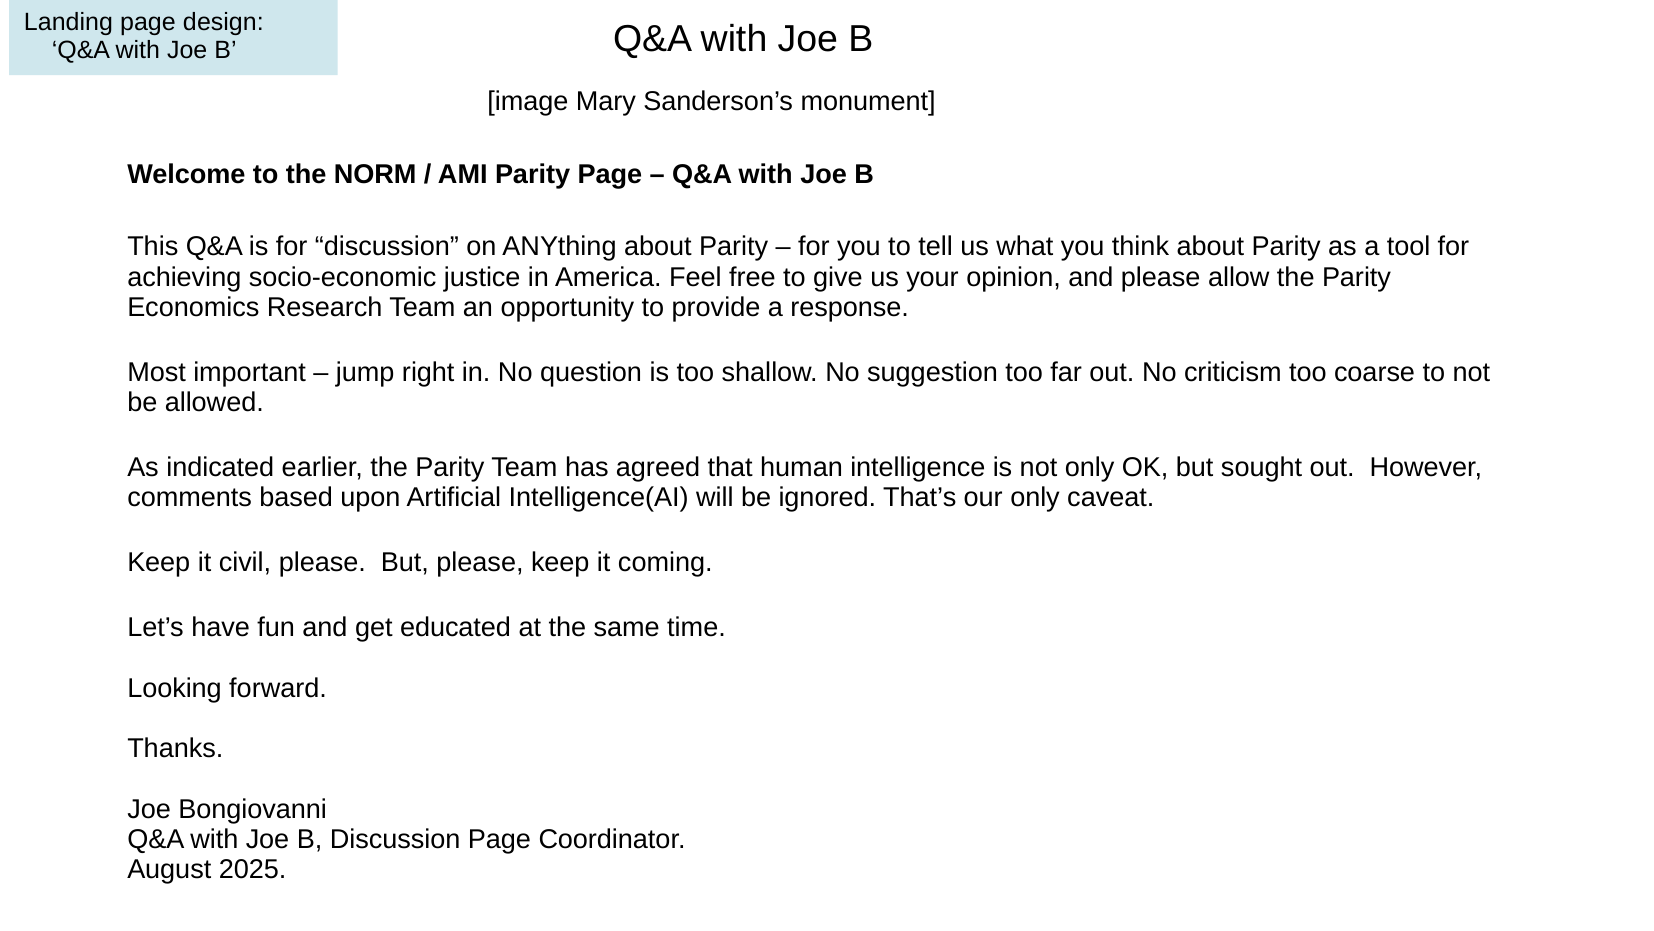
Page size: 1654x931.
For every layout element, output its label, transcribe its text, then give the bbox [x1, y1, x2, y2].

text_box Landing page design: ‘Q&A with Joe B’ [9, 0, 338, 76]
text_box [image Mary Sanderson’s monument] Welcome to the NORM / AMI Parity Page – Q&A with Joe B This Q&A is for “discussion” on ANYthing about Parity – for you to tell us what you think about Parity as a tool for achieving socio-economic justice in America. Feel free to give us your opinion, and please allow the Parity Economics Research Team an opportunity to provide a response. Most important – jump right in. No question is too shallow. No suggestion too far out. No criticism too coarse to not be allowed. As indicated earlier, the Parity Team has agreed that human intelligence is not only OK, but sought out. However, comments based upon Artificial Intelligence(AI) will be ignored. That’s our only caveat. Keep it civil, please. But, please, keep it coming. Let’s have fun and get educated at the same time. Looking forward. Thanks. Joe Bongiovanni Q&A with Joe B, Discussion Page Coordinator. August 2025. [Q&A page elements to receive comments/questions HERE] [112, 75, 1538, 931]
text_box Q&A with Joe B [598, 9, 889, 67]
